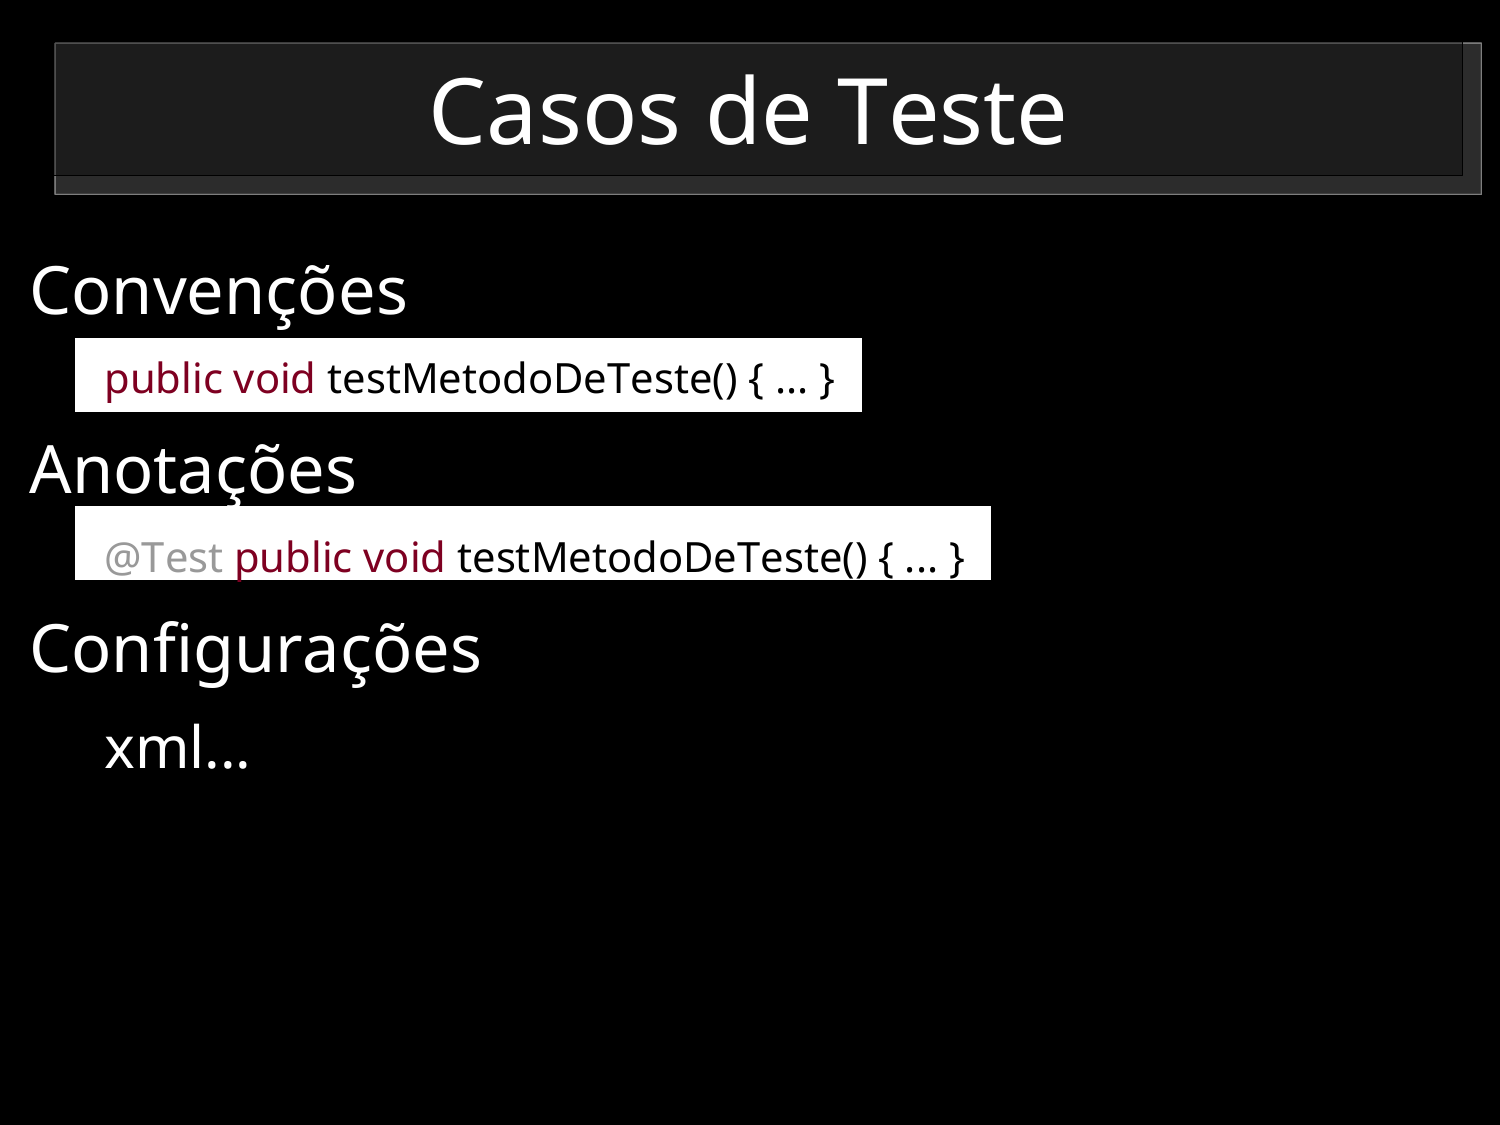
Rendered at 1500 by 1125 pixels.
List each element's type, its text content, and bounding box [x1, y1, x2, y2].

list Convenções public void testMetodoDeTeste() { ... } Anotações @Test public void testMetodoDeTeste() { ... } Configurações xml... [29, 243, 1469, 1073]
title Casos de Teste [29, 38, 1469, 180]
